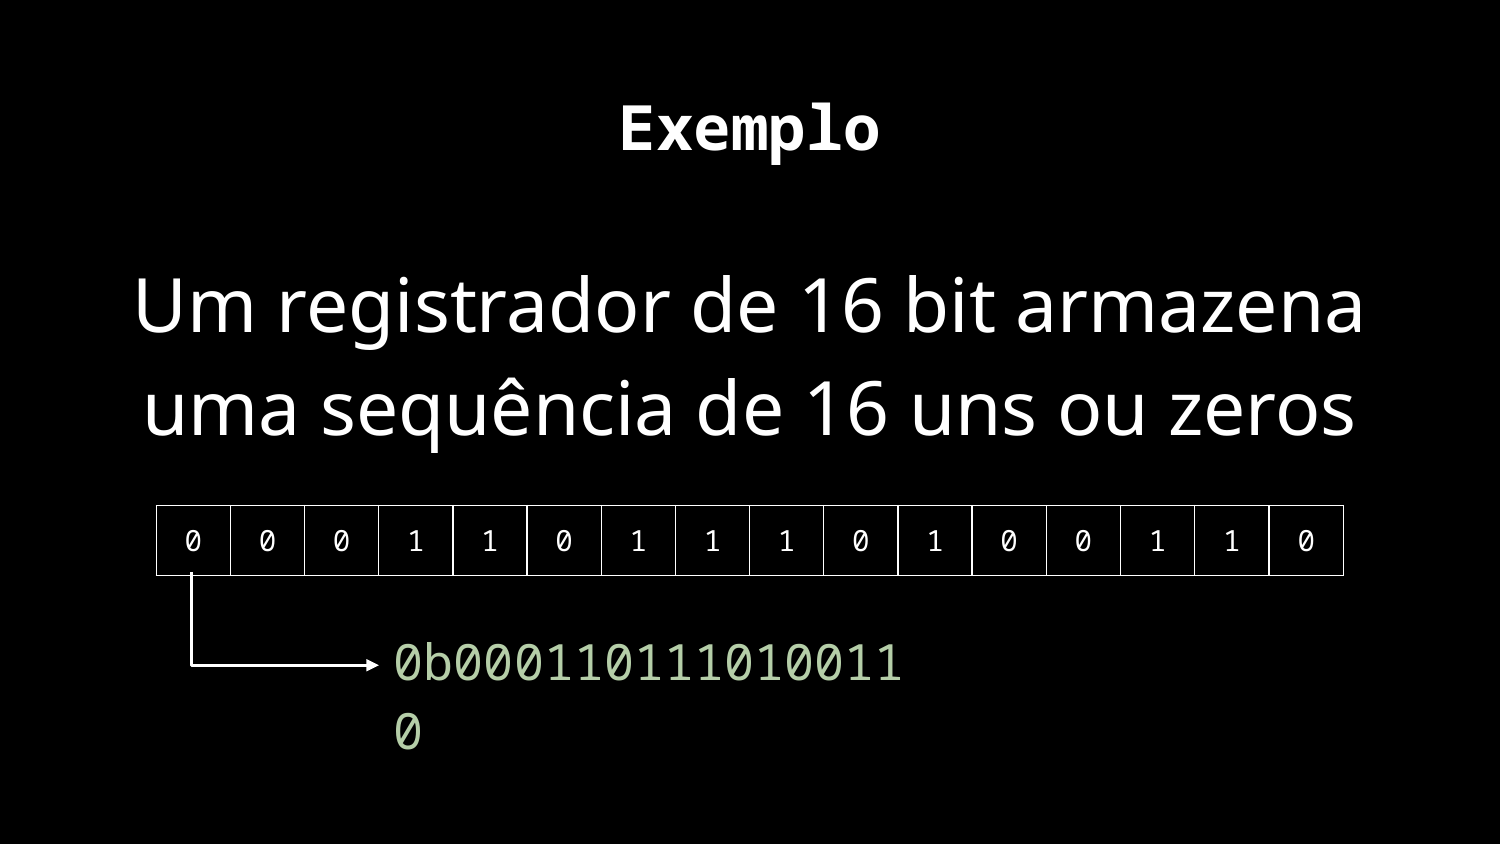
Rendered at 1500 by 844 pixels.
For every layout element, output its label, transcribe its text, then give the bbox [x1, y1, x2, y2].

table_header 1 [454, 506, 526, 575]
list Um registrador de 16 bit armazena uma sequência de 16 uns ou zeros [51, 189, 1449, 506]
table_header 0 [1270, 506, 1343, 575]
table_header 1 [1195, 506, 1268, 575]
table_header 0 [973, 506, 1046, 575]
table_header 0 [528, 506, 601, 575]
table_header 1 [899, 506, 971, 575]
table_header 0 [305, 506, 378, 575]
title Exemplo [51, 72, 1449, 167]
table_header 1 [602, 506, 675, 575]
table_header 1 [750, 506, 823, 575]
table_header 0 [157, 506, 230, 575]
table_header 0 [231, 506, 304, 575]
table_header 1 [379, 506, 452, 575]
table_header 0 [824, 506, 897, 575]
table_header 1 [676, 506, 749, 575]
table_header 1 [1121, 506, 1194, 575]
list 0b0001101110100110 [378, 606, 926, 701]
table_header 0 [1047, 506, 1120, 575]
